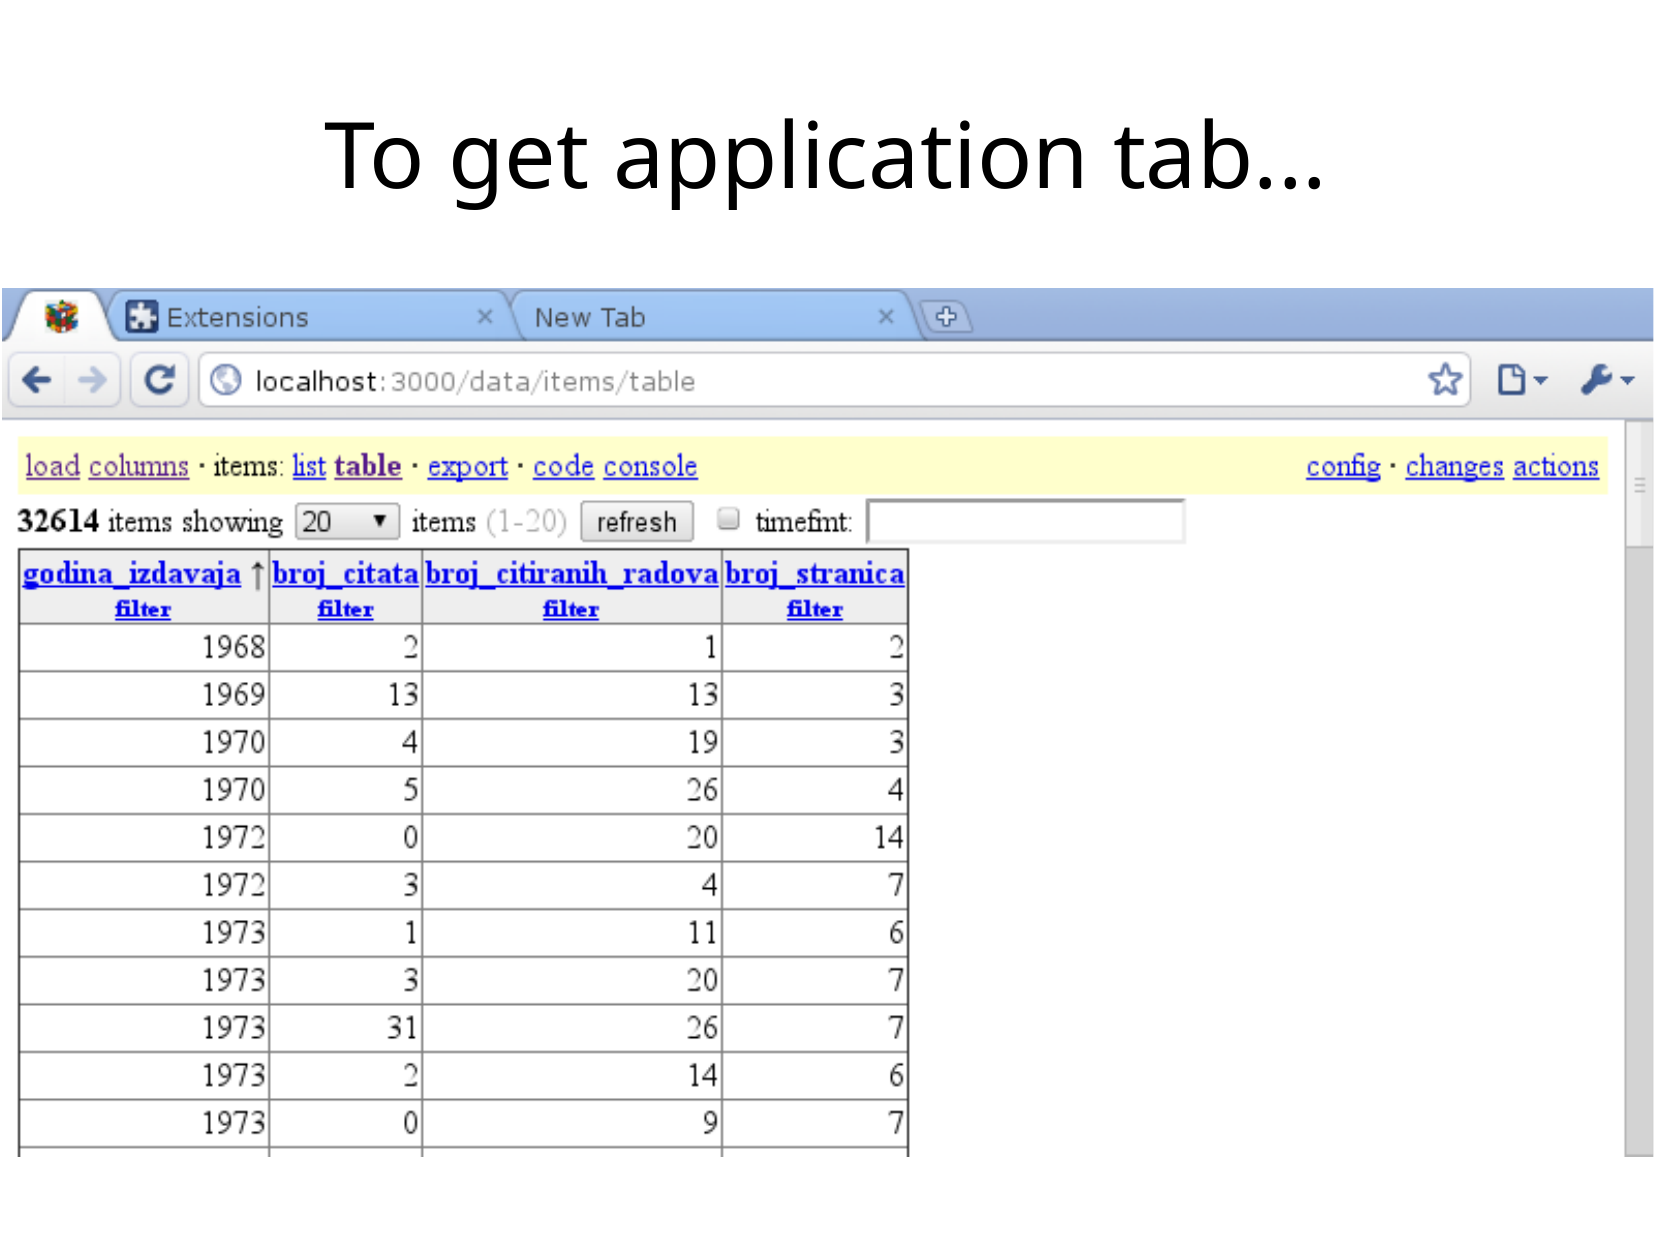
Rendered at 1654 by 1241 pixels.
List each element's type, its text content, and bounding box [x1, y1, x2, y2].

title To get application tab... [82, 49, 1571, 257]
picture [2, 288, 1654, 1157]
